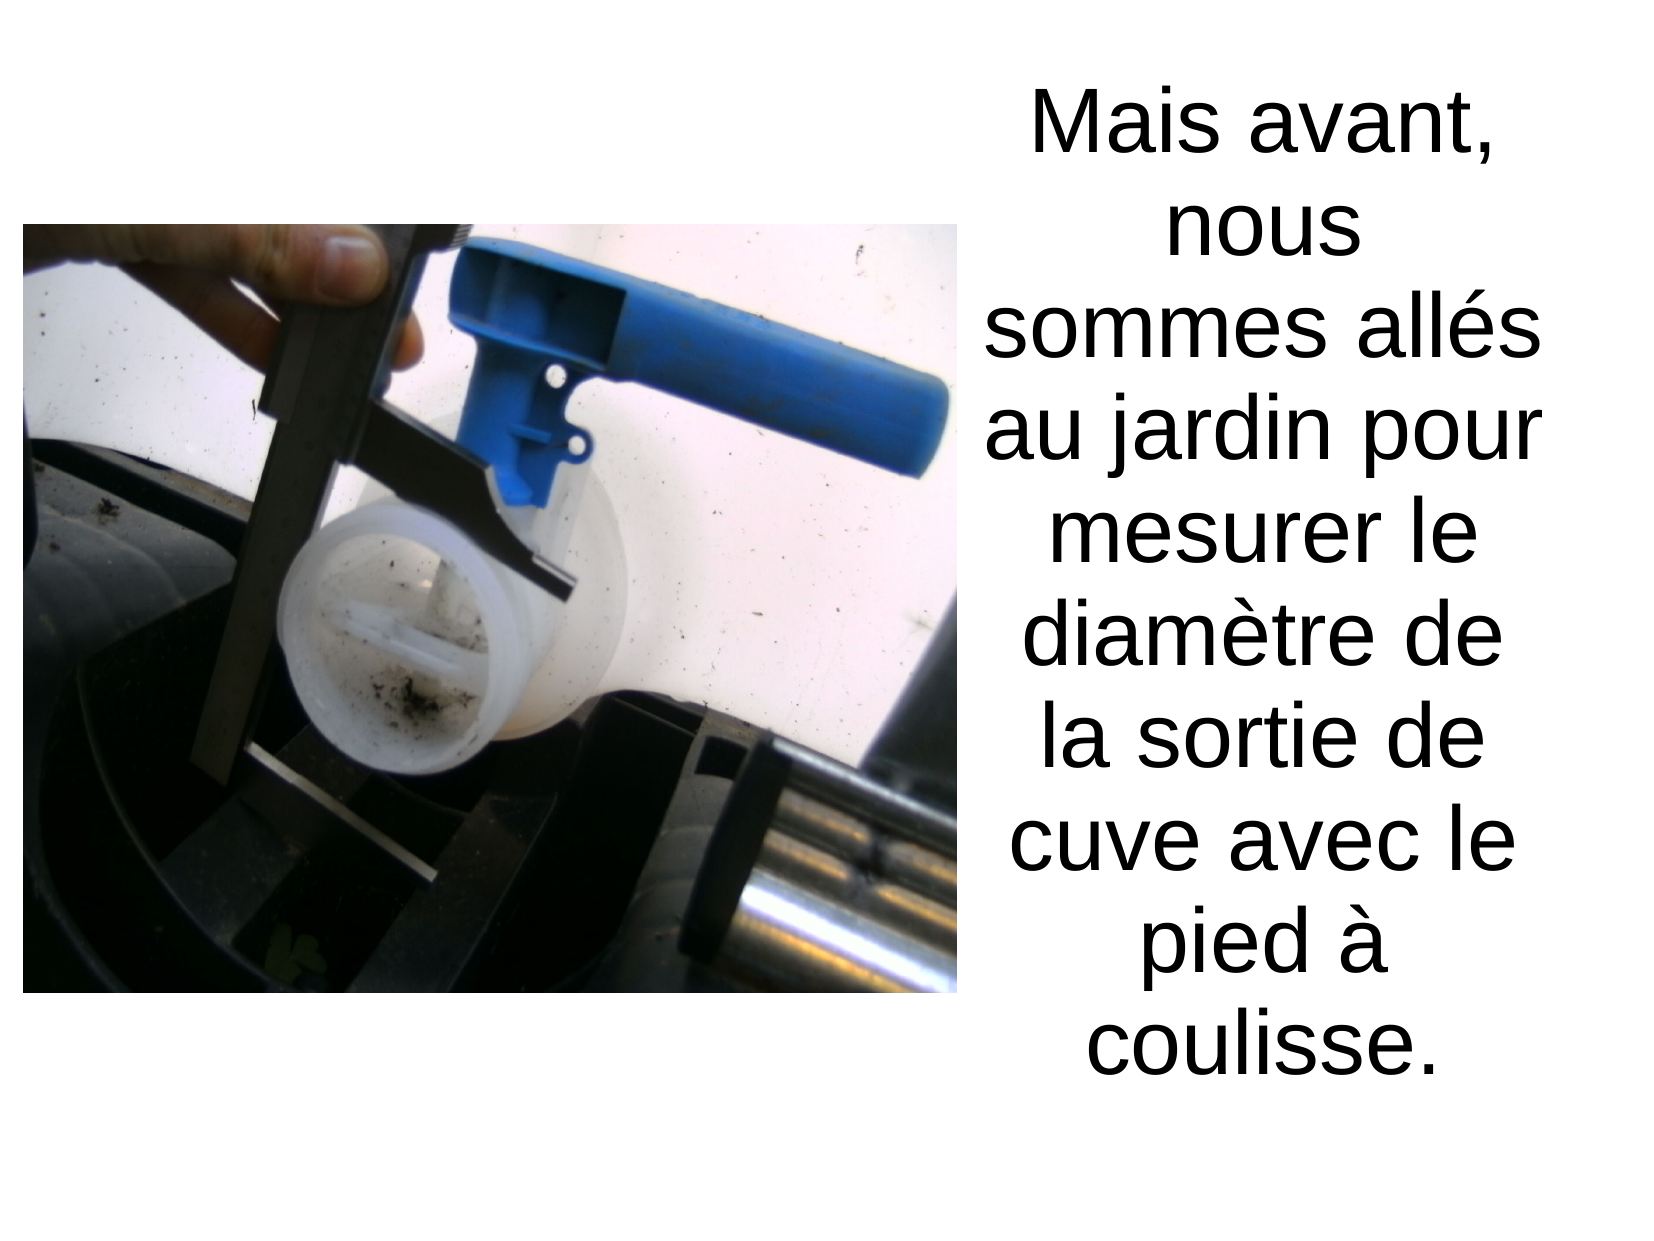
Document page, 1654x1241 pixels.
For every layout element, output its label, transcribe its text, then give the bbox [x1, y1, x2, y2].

picture [23, 224, 957, 993]
title Mais avant, nous sommes allés au jardin pour mesurer le diamètre de la sortie de cuve avec le pied à coulisse. [980, 69, 1548, 1095]
